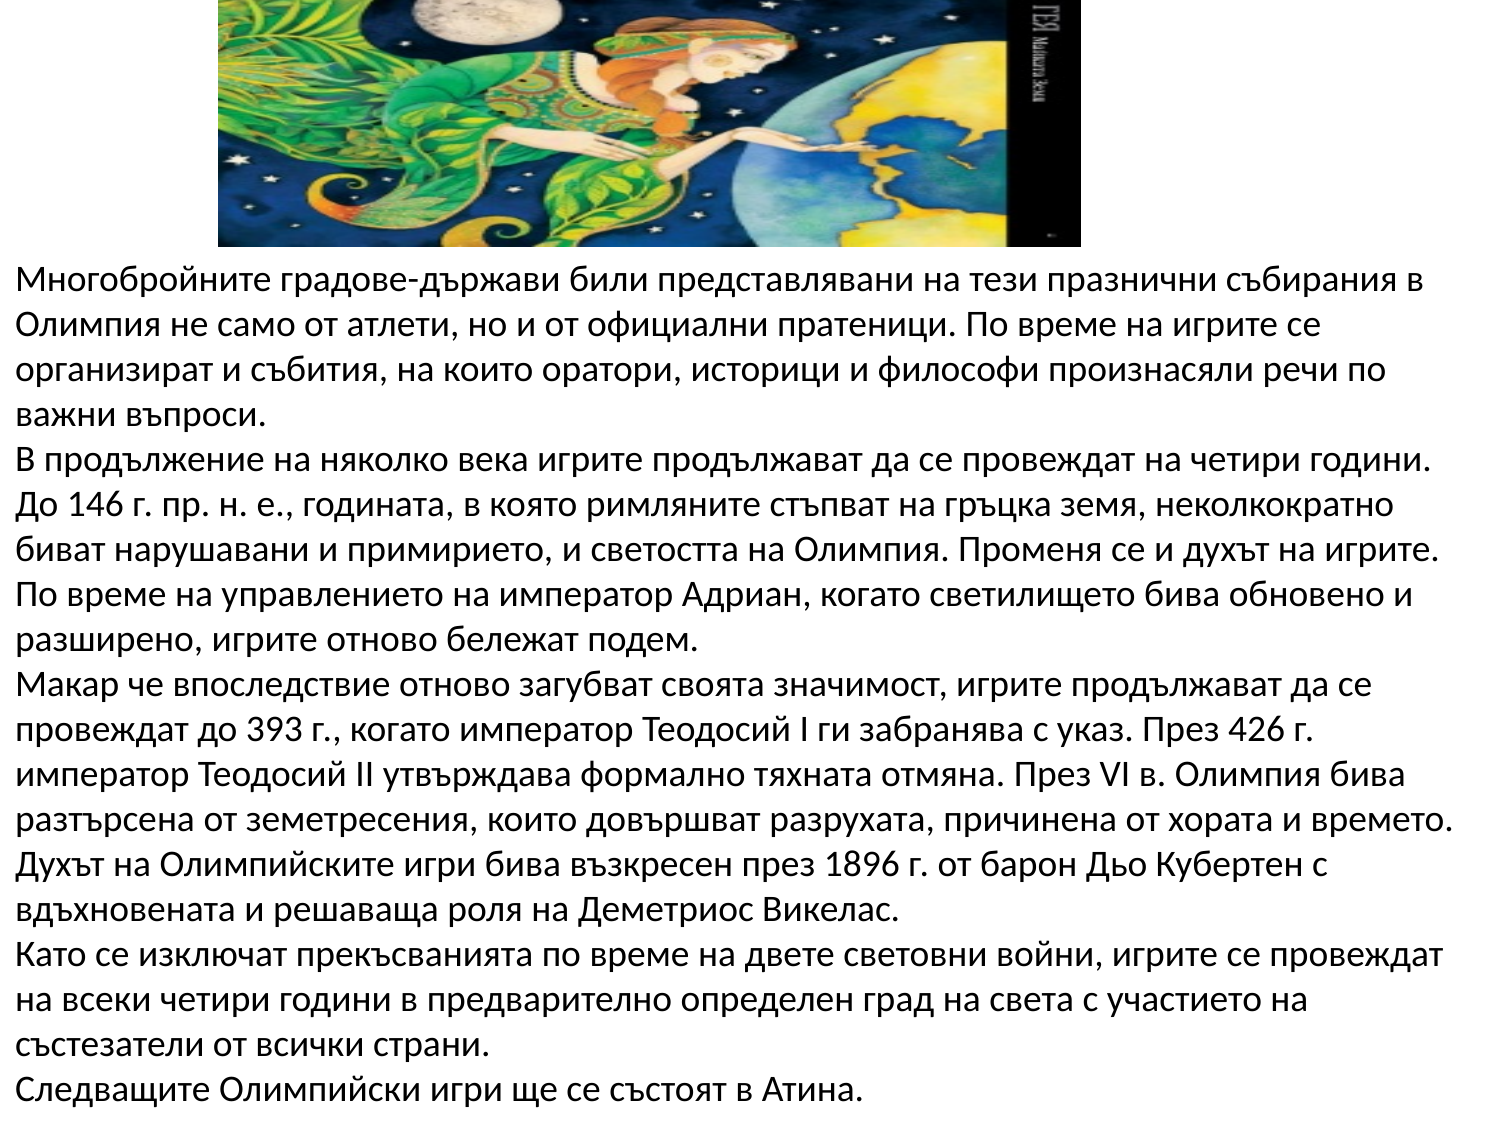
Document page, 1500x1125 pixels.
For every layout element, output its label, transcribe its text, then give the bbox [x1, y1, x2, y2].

text_box Многобройните градове-държави били представлявани на тези празнични събирания в Олимпия не само от атлети, но и от официални пратеници. По време на игрите се организират и събития, на които оратори, историци и философи произнасяли речи по важни въпроси. В продължение на няколко века игрите продължават да се провеждат на четири години. До 146 г. пр. н. е., годината, в която римляните стъпват на гръцка земя, неколкократно биват нарушавани и примирието, и светостта на Олимпия. Променя се и духът на игрите. По време на управлението на император Адриан, когато светилището бива обновено и разширено, игрите отново бележат подем. Макар че впоследствие отново загубват своята значимост, игрите продължават да се провеждат до 393 г., когато император Теодосий I ги забранява с указ. През 426 г. император Теодосий II утвърждава формално тяхната отмяна. През VI в. Олимпия бива разтърсена от земетресения, които довършват разрухата, причинена от хората и времето. Духът на Олимпийските игри бива възкресен през 1896 г. от барон Дьо Кубертен с вдъхновената и решаваща роля на Деметриос Викелас. Като се изключат прекъсванията по време на двете световни войни, игрите се провеждат на всеки четири години в предварително определен град на света с участието на състезатели от всички страни. Следващите Олимпийски игри ще се състоят в Атина. [0, 246, 1500, 1117]
picture [218, 0, 1081, 247]
